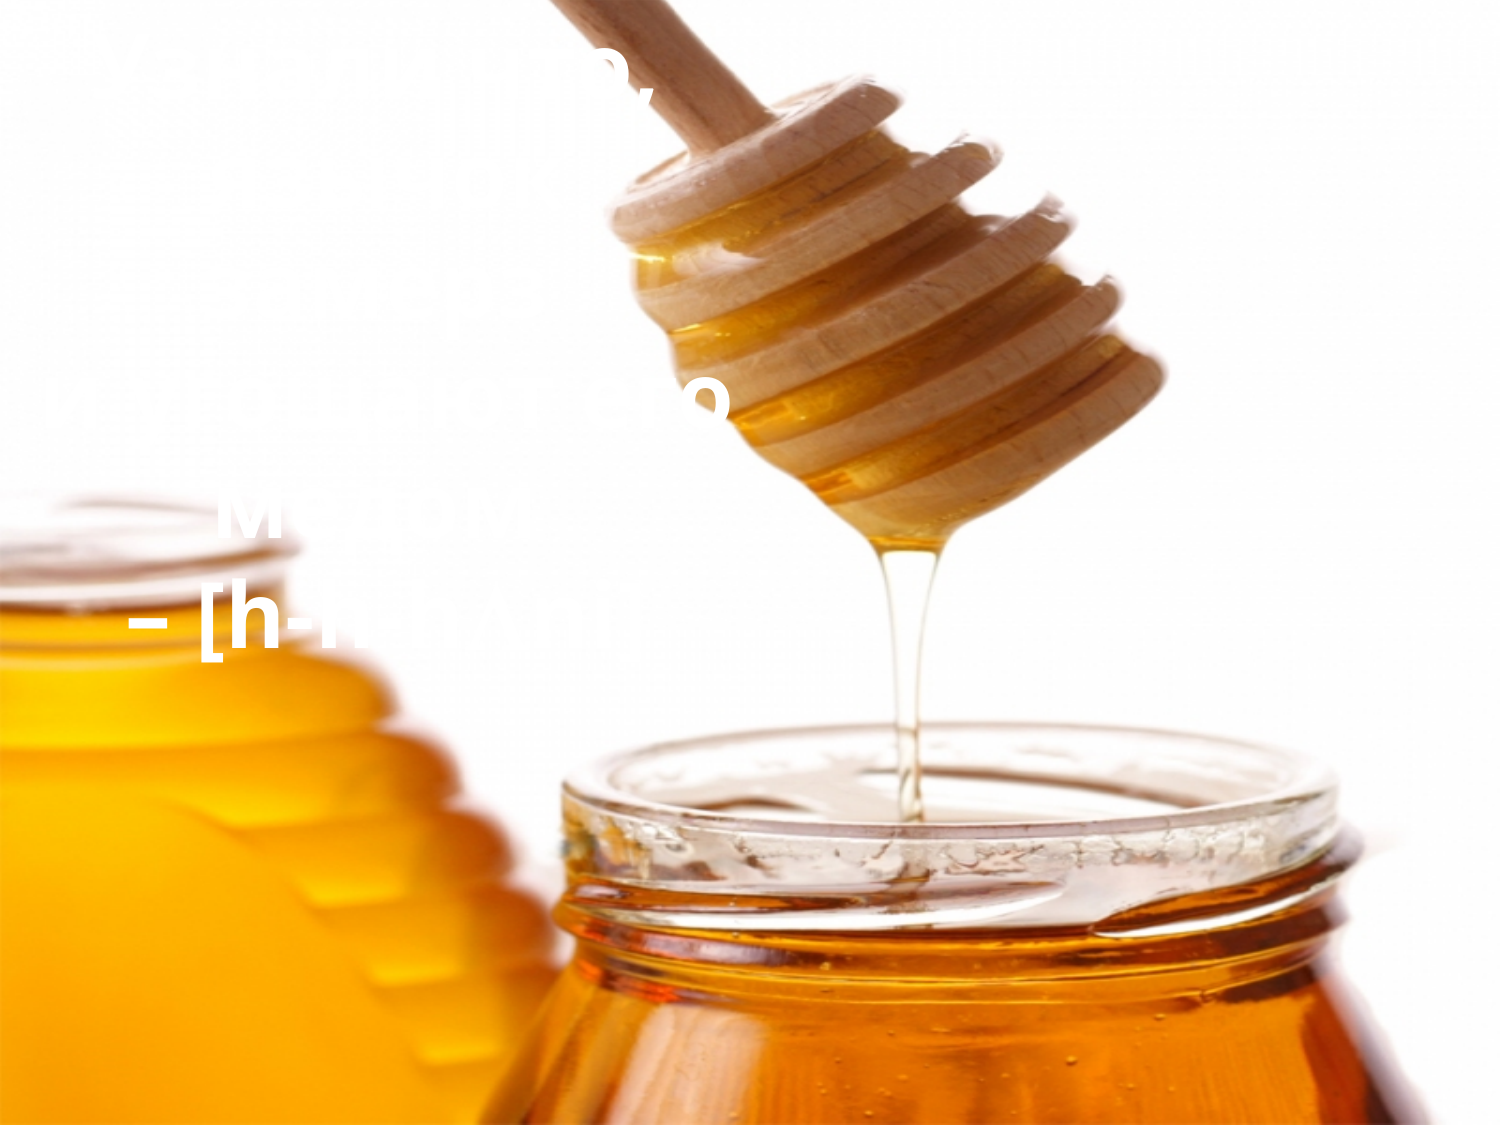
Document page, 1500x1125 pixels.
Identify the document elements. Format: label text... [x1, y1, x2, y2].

text_box Узнали что, язычок замерз и угощают его медом – [h-h-hni] [0, 0, 750, 675]
picture [0, 0, 1500, 1125]
